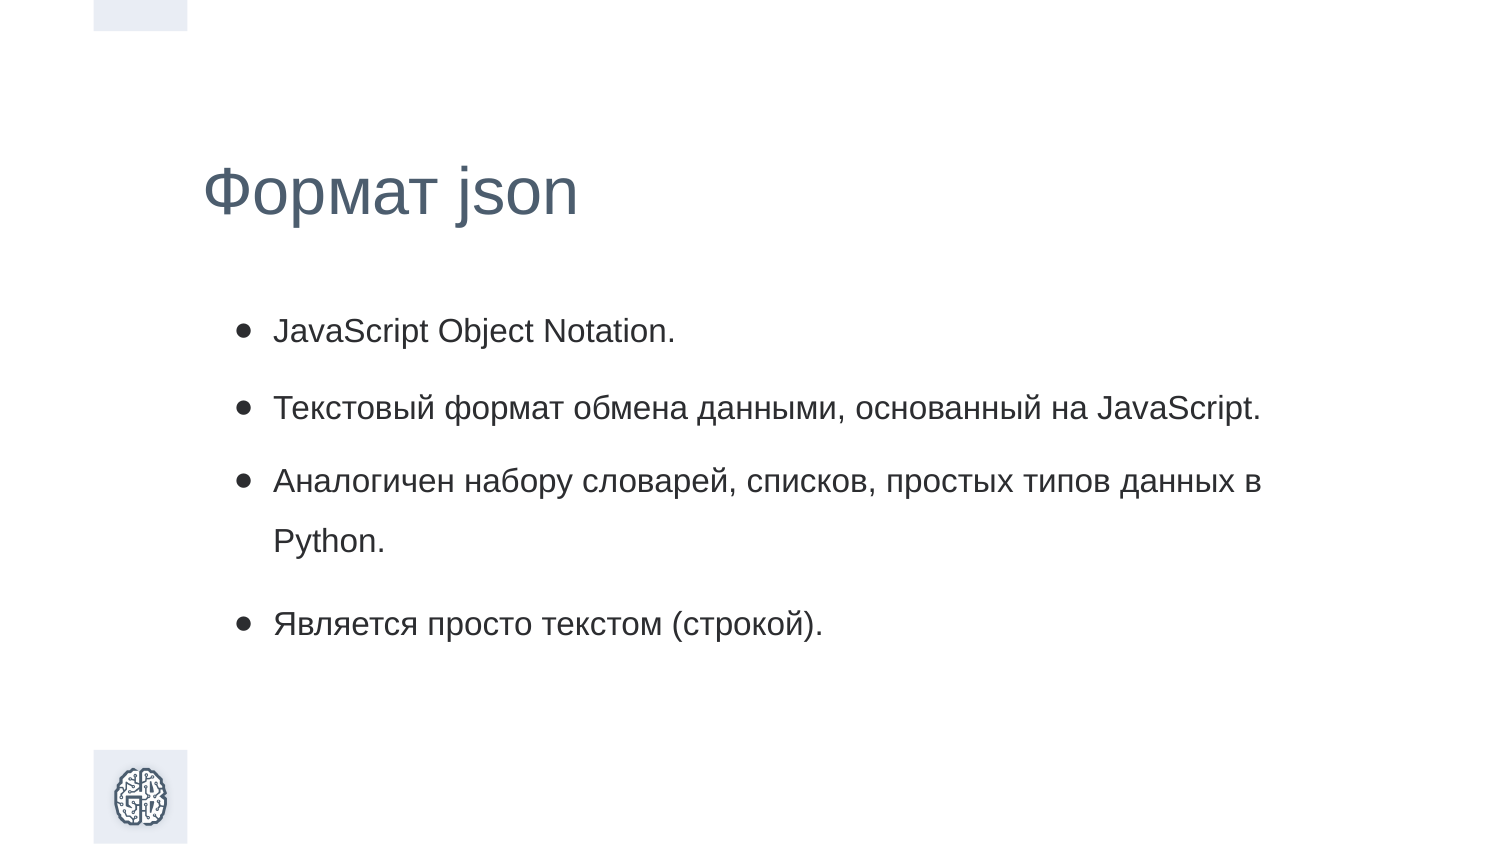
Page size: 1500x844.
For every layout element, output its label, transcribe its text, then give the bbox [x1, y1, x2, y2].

text_box Текстовый формат обмена данными, основанный на JavaScript. [187, 379, 1312, 433]
text_box Формат json [187, 93, 1312, 259]
text_box Является просто текстом (строкой). [187, 547, 1312, 676]
text_box JavaScript Object Notation. [187, 259, 1312, 379]
picture [106, 760, 175, 834]
text_box Аналогичен набору словарей, списков, простых типов данных в Python. [187, 434, 1312, 547]
